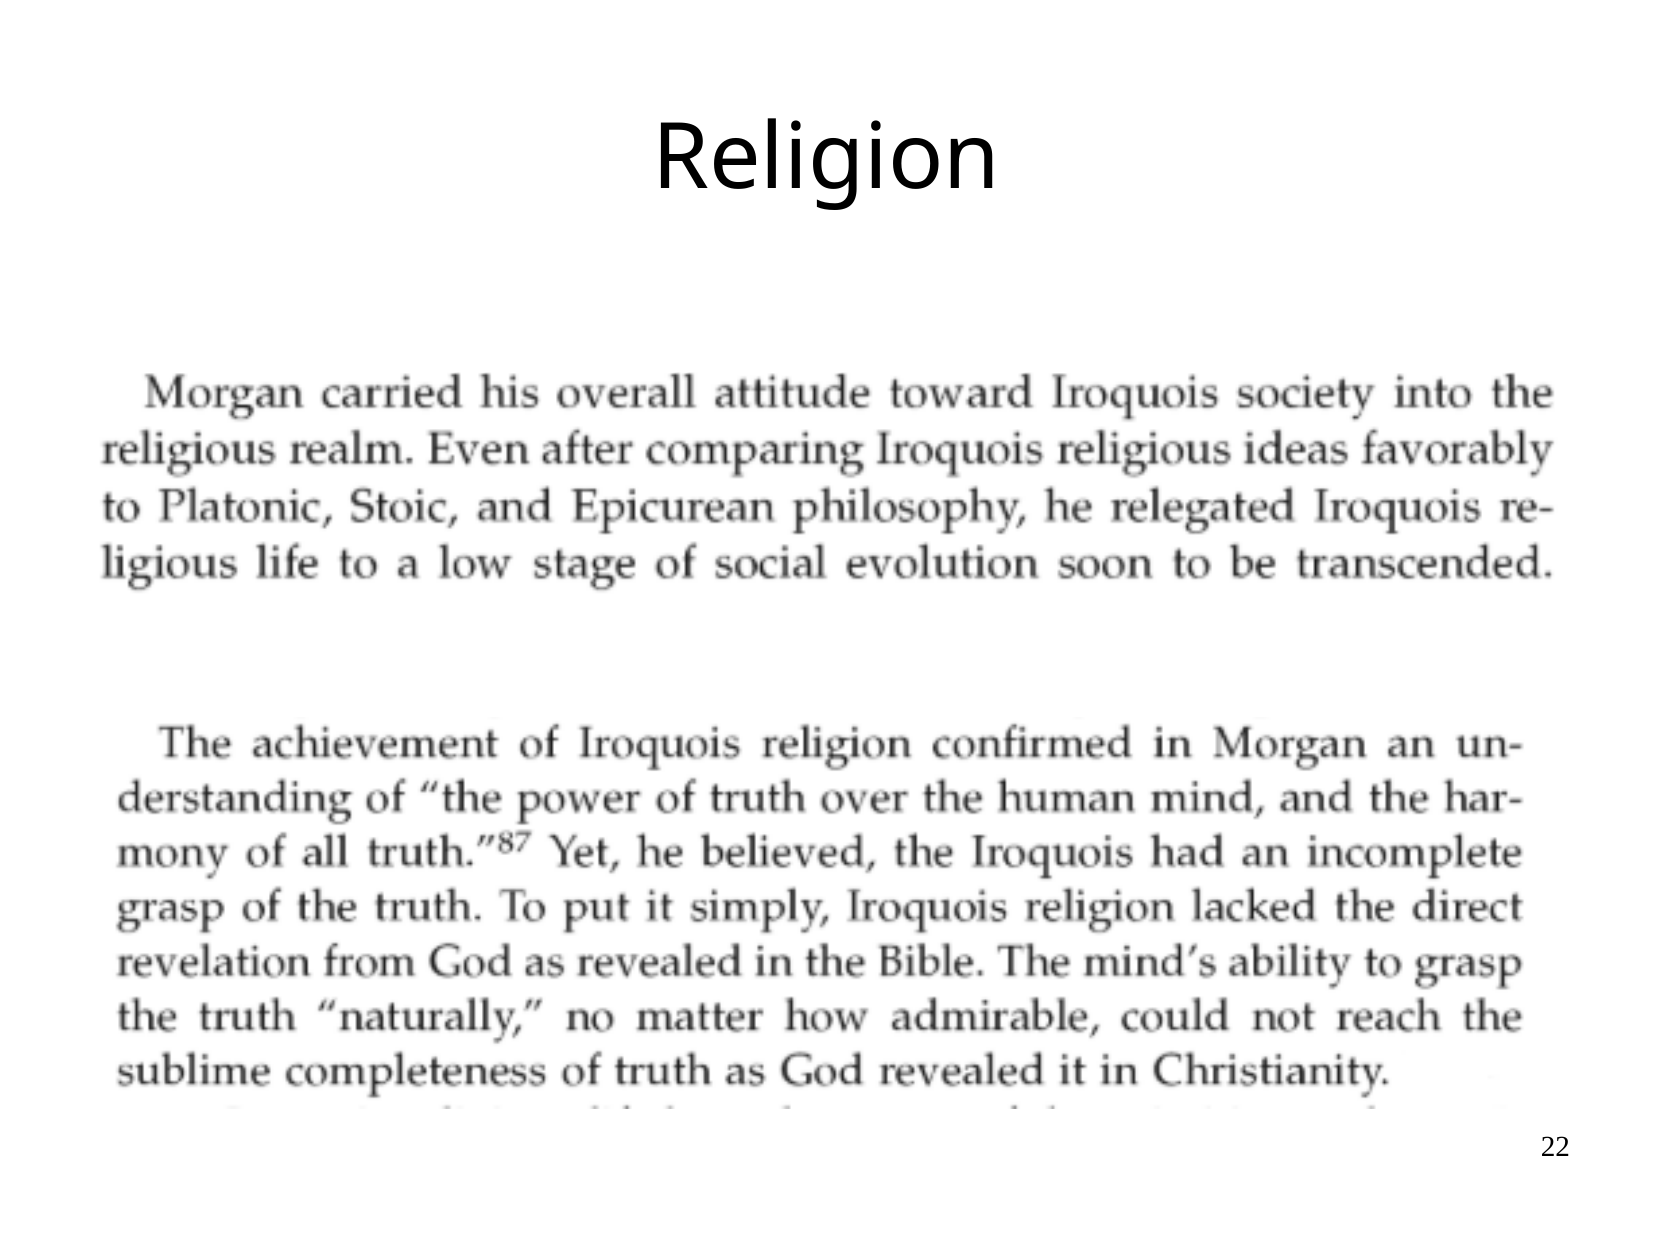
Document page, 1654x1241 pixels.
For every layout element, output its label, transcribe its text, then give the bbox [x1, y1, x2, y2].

picture [101, 717, 1551, 1109]
picture [82, 372, 1571, 599]
title Religion [82, 49, 1571, 257]
